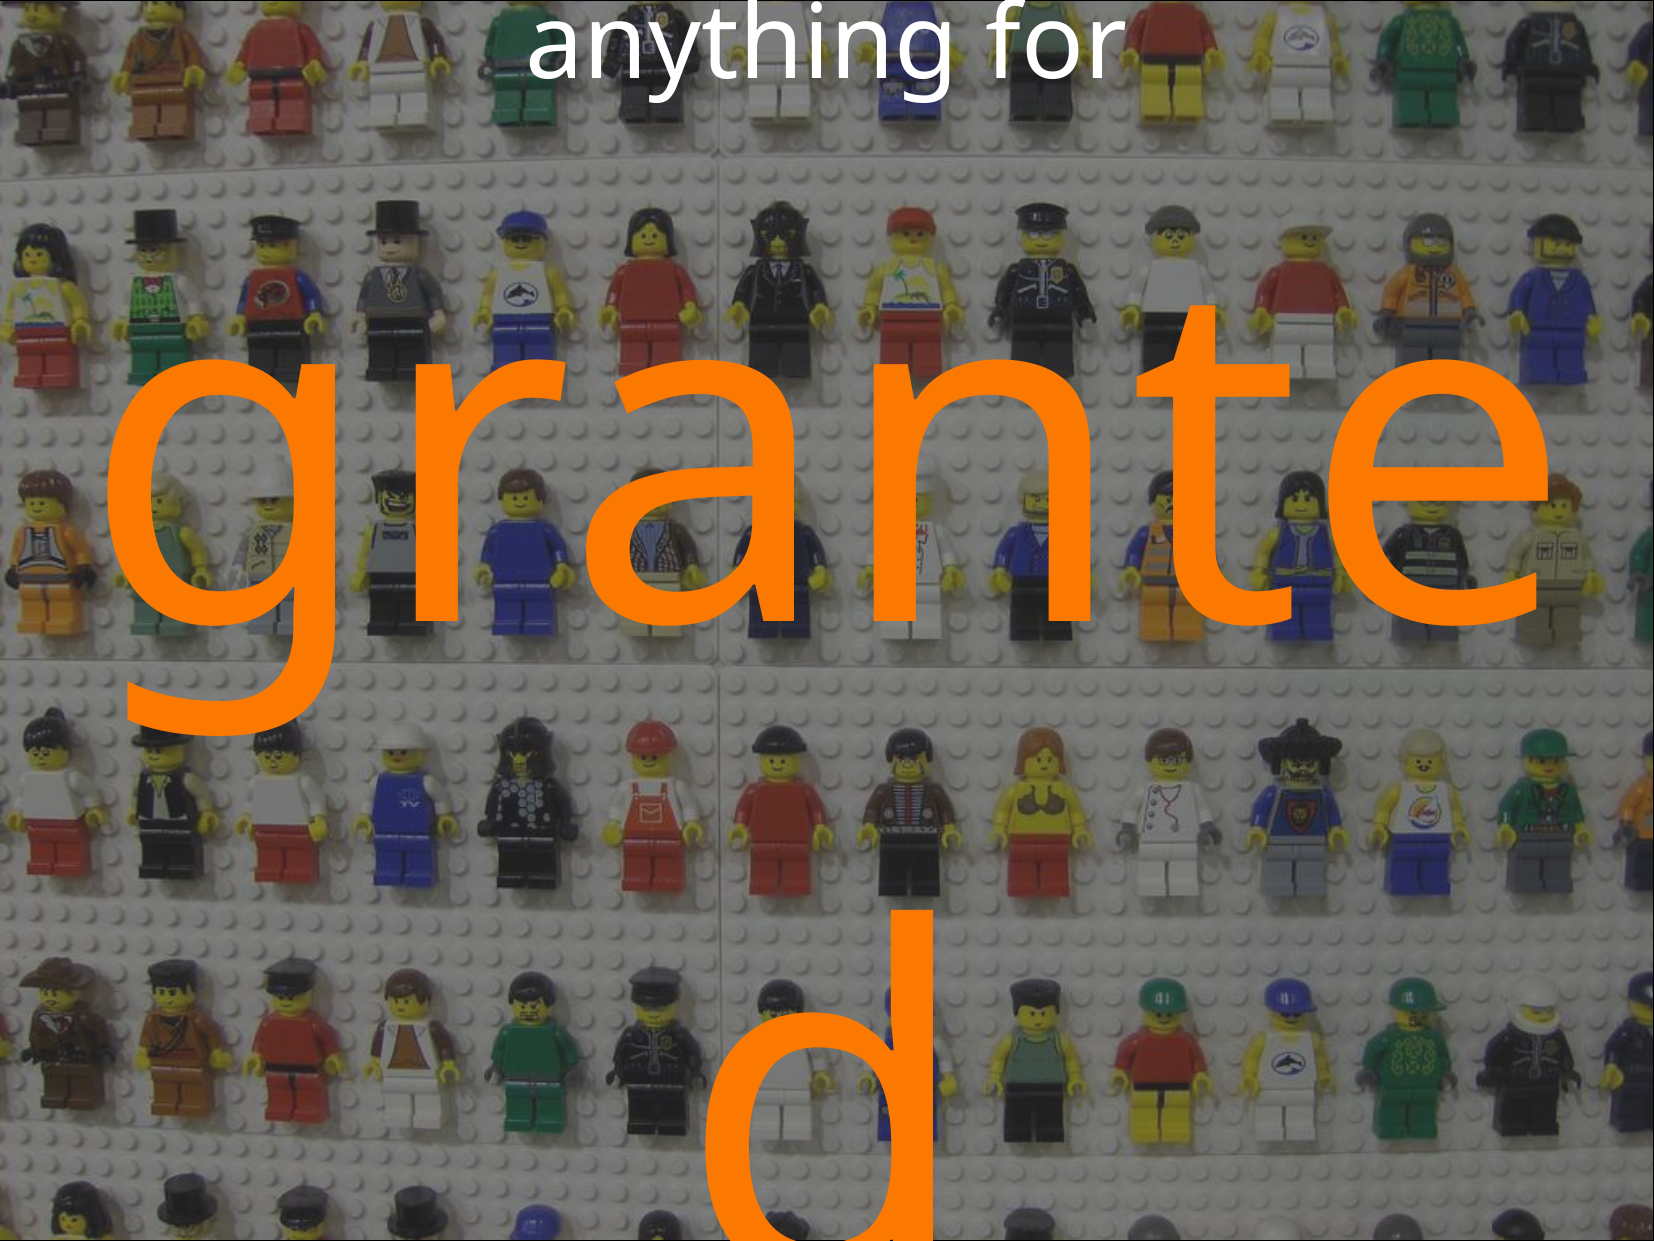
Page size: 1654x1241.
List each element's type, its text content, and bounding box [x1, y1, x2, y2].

text_box In general, better not take anything for granted [0, 0, 1654, 1241]
